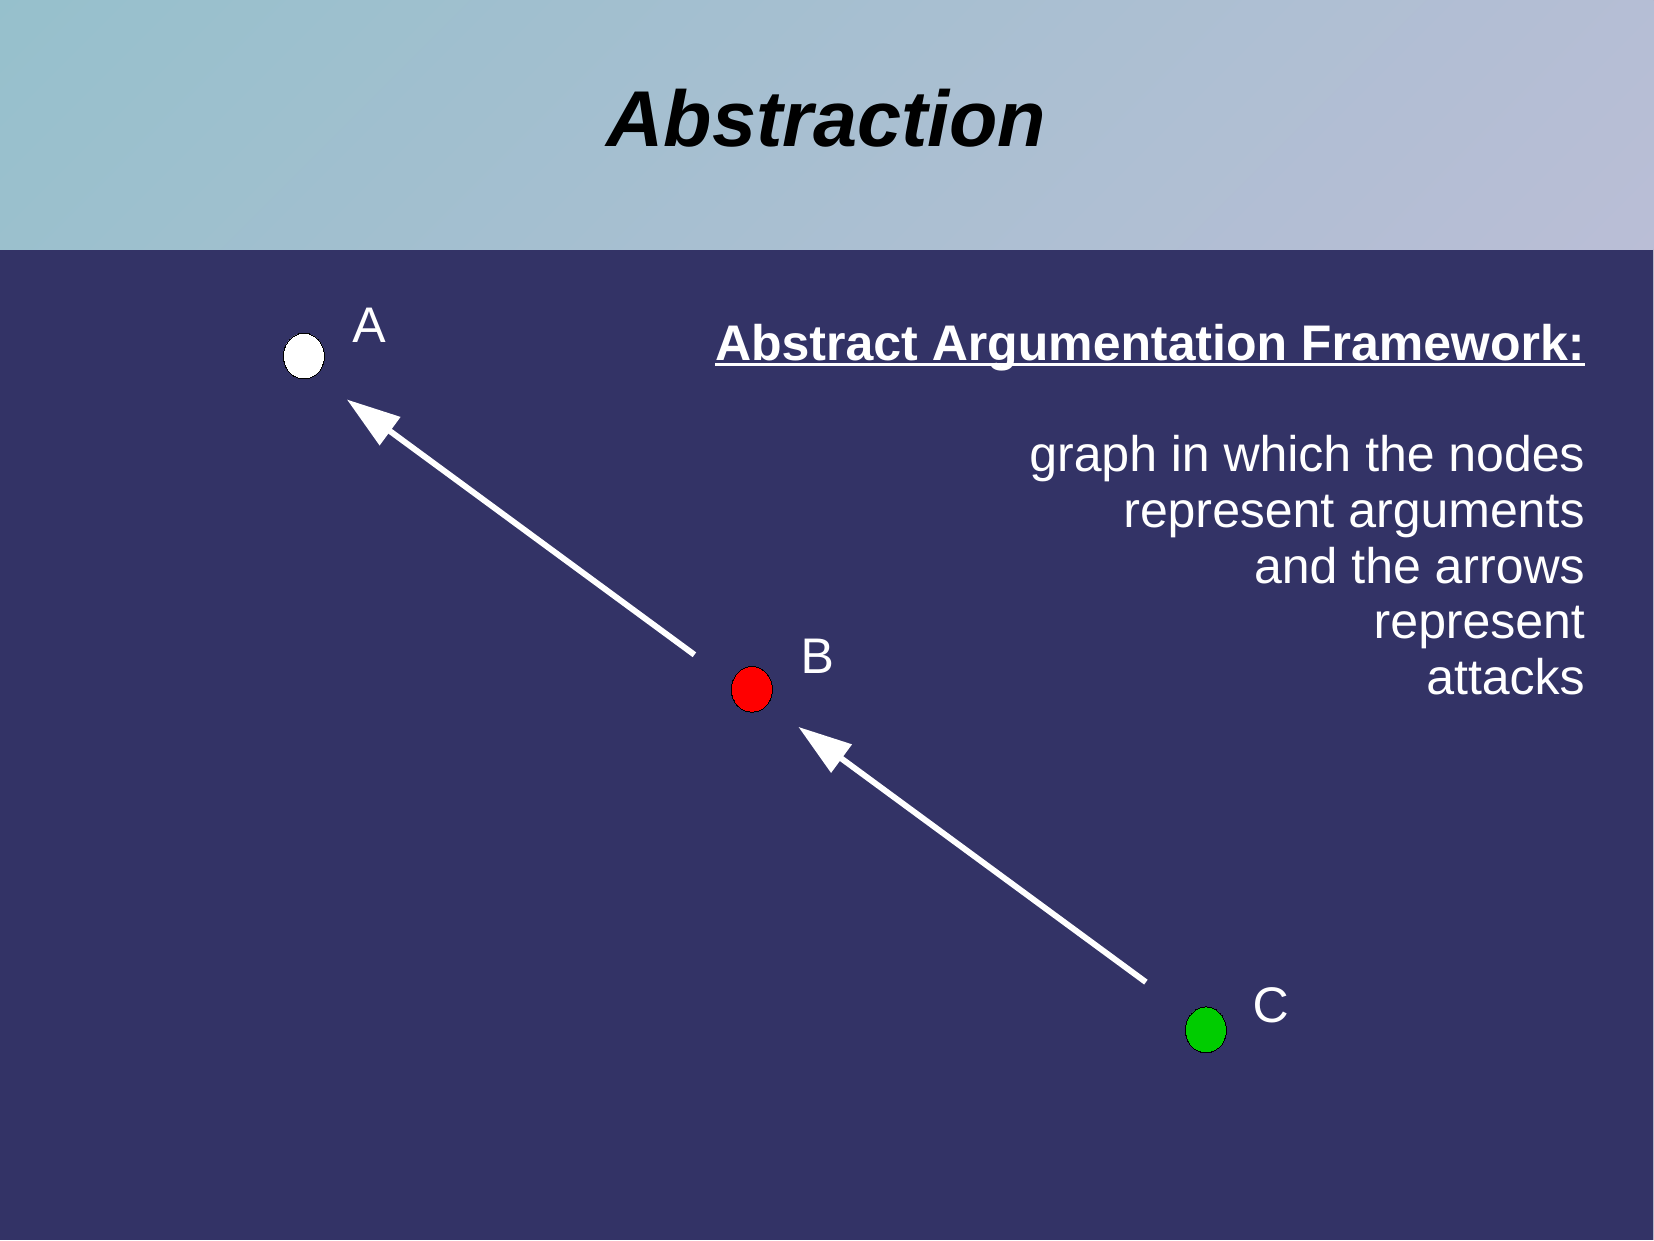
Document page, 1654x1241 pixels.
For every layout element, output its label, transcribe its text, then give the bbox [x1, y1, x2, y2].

text_box Abstract Argumentation Framework: graph in which the nodes represent arguments and the arrows represent attacks [679, 315, 1585, 812]
text_box [283, 333, 325, 379]
title Abstraction [0, 15, 1654, 223]
text_box A [352, 297, 400, 441]
text_box [1185, 1006, 1227, 1053]
text_box C [1252, 977, 1331, 1129]
